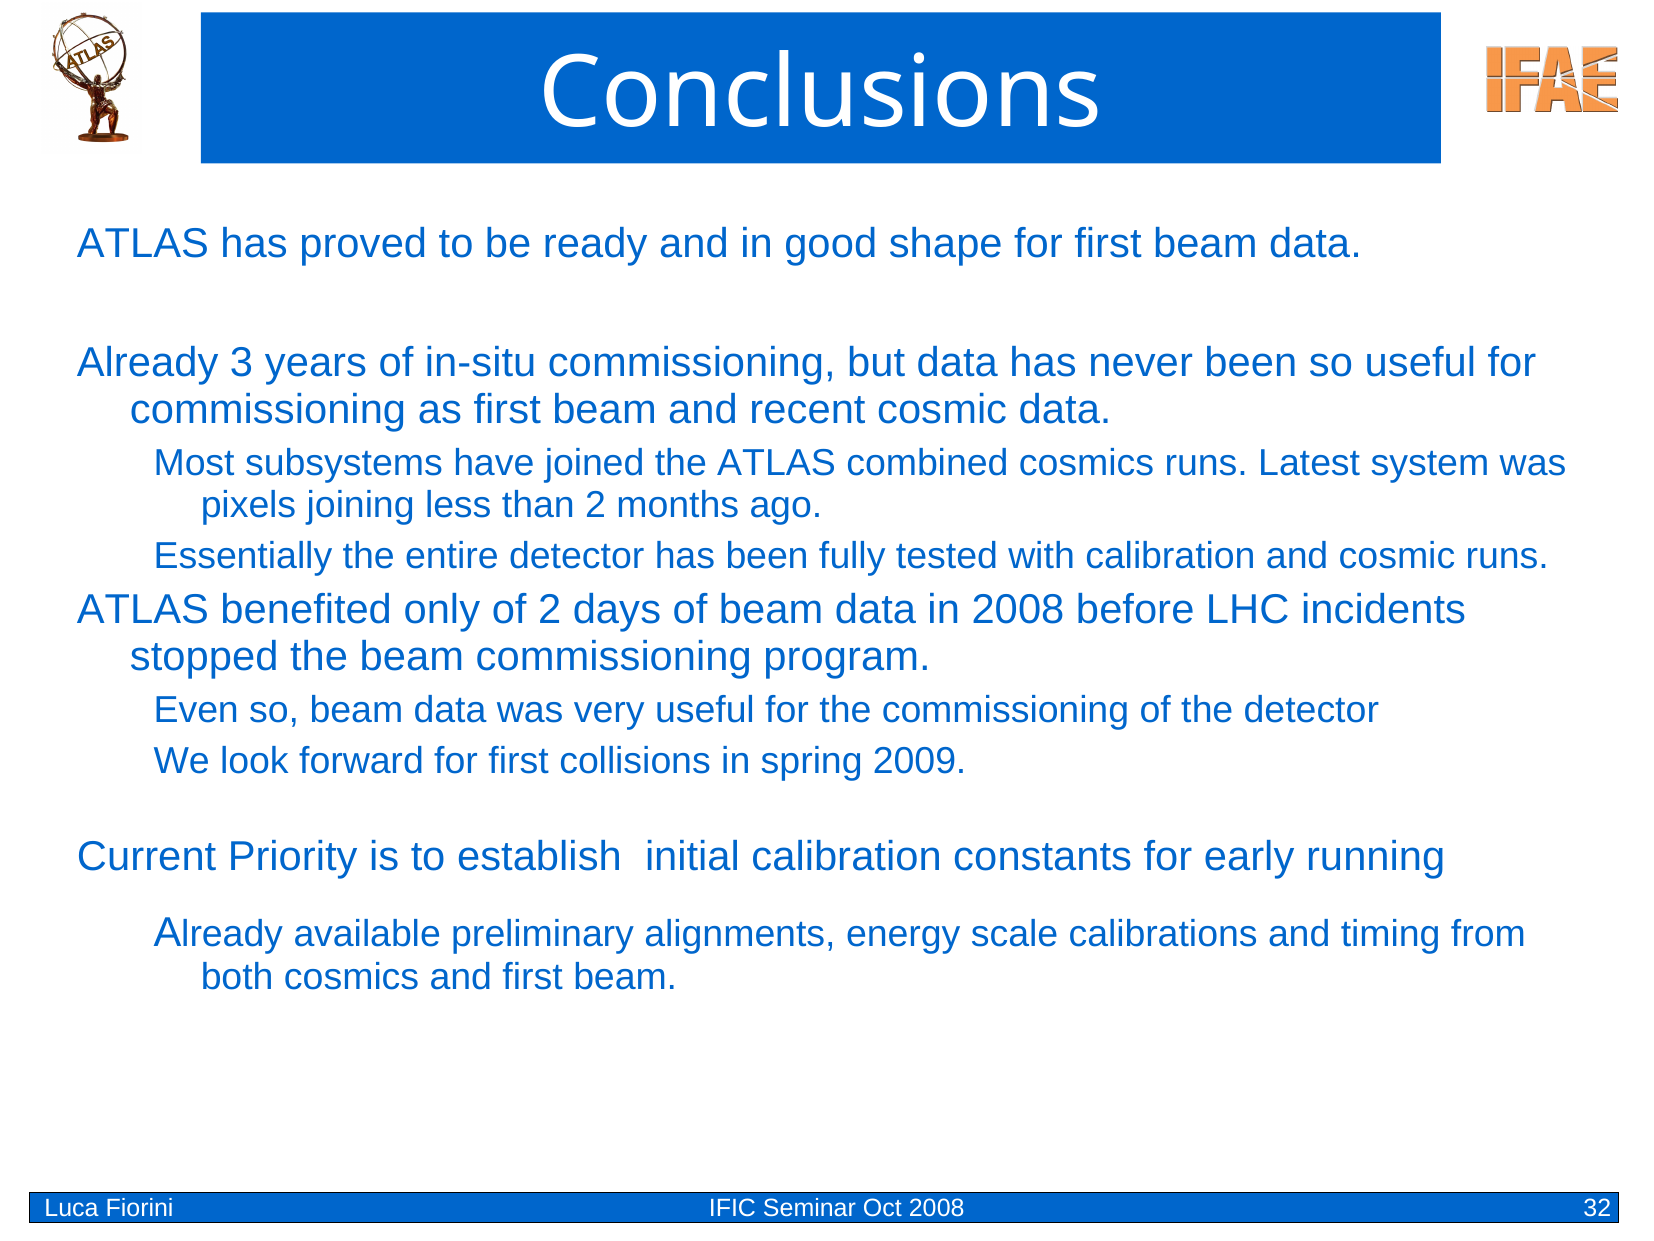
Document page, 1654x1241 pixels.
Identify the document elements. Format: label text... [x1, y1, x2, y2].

text_box Conclusions [200, 12, 1441, 148]
text_box Luca Fiorini IFIC Seminar Oct 2008 32 [29, 1192, 1619, 1223]
picture [1486, 46, 1618, 112]
picture [41, 2, 142, 154]
text_box ATLAS has proved to be ready and in good shape for first beam data. Already 3 years of in-situ commissioning, but data has never been so useful for commissioning as first beam and recent cosmic data. Most subsystems have joined the ATLAS combined cosmics runs. Latest system was pixels joining less than 2 months ago. Essentially the entire detector has been fully tested with calibration and cosmic runs. ATLAS benefited only of 2 days of beam data in 2008 before LHC incidents stopped the beam commissioning program. Even so, beam data was very useful for the commissioning of the detector We look forward for first collisions in spring 2009. Current Priority is to establish initial calibration constants for early running Already available preliminary alignments, energy scale calibrations and timing from both cosmics and first beam. [59, 220, 1595, 1120]
